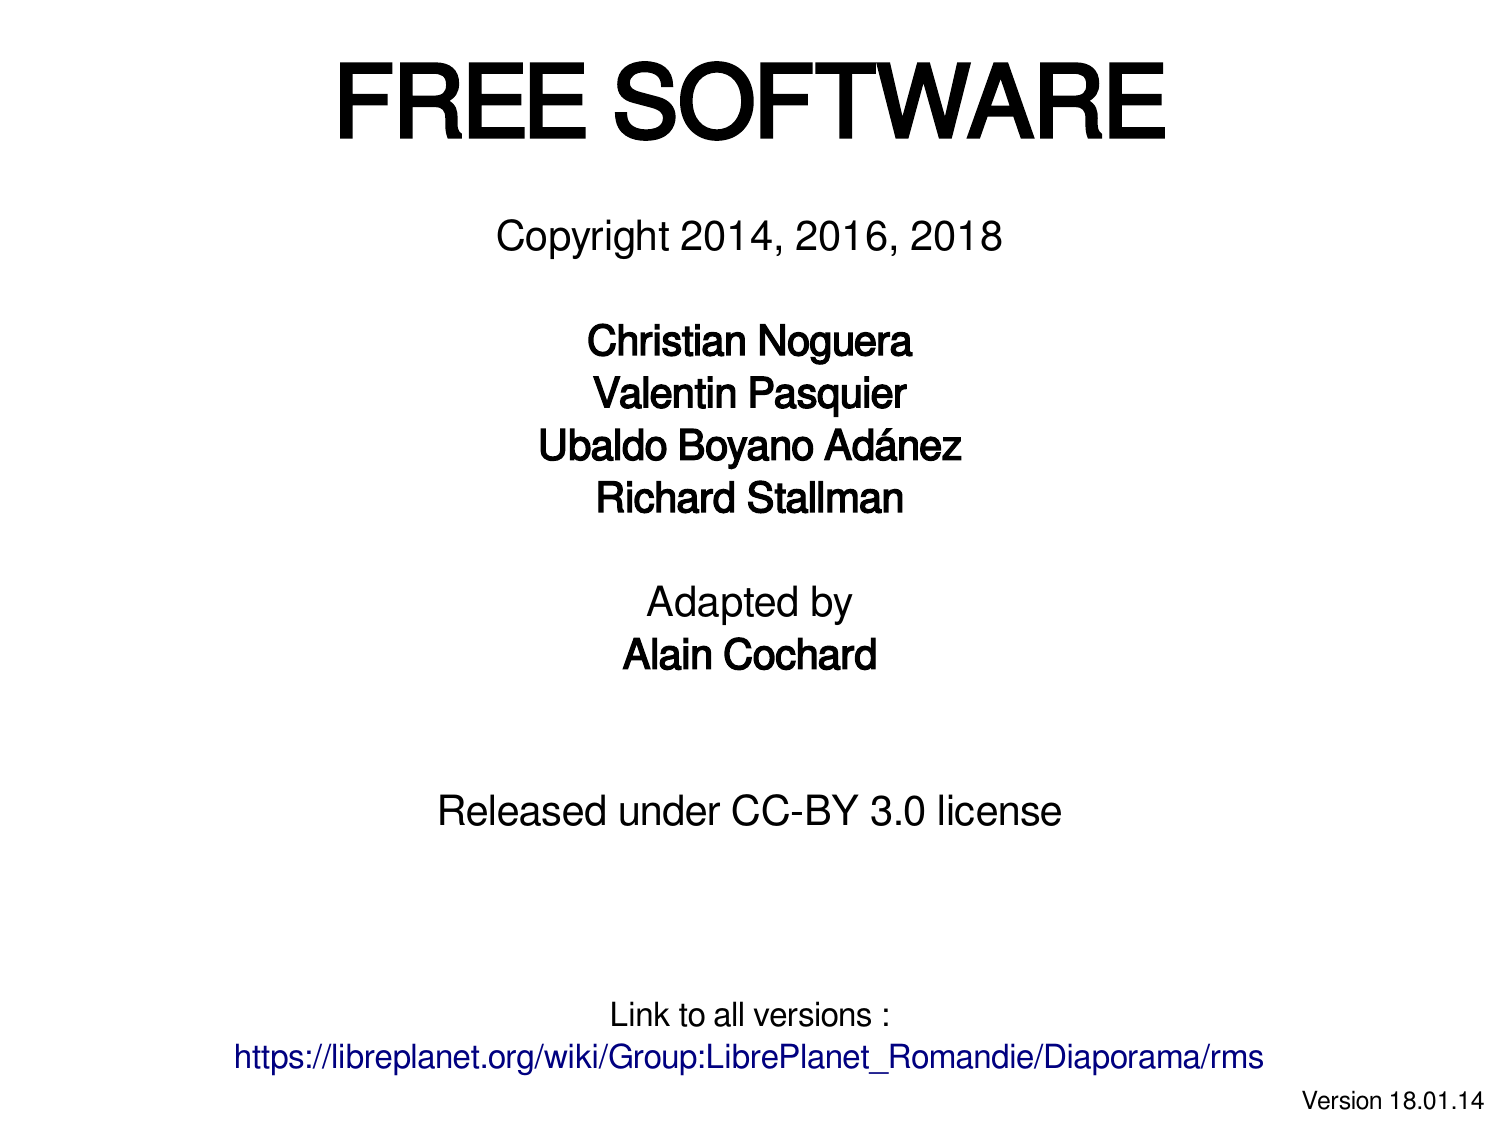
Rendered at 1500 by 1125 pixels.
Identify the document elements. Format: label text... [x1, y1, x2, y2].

text_box FREE SOFTWARE Copyright 2014, 2016, 2018 Christian Noguera Valentin Pasquier Ubaldo Boyano Adánez Richard Stallman Adapted by Alain Cochard Released under CC-BY 3.0 license Link to all versions : https://libreplanet.org/wiki/Group:LibrePlanet_Romandie/Diaporama/rms [0, 0, 1500, 1125]
text_box Version 18.01.14 [1015, 1078, 1500, 1125]
